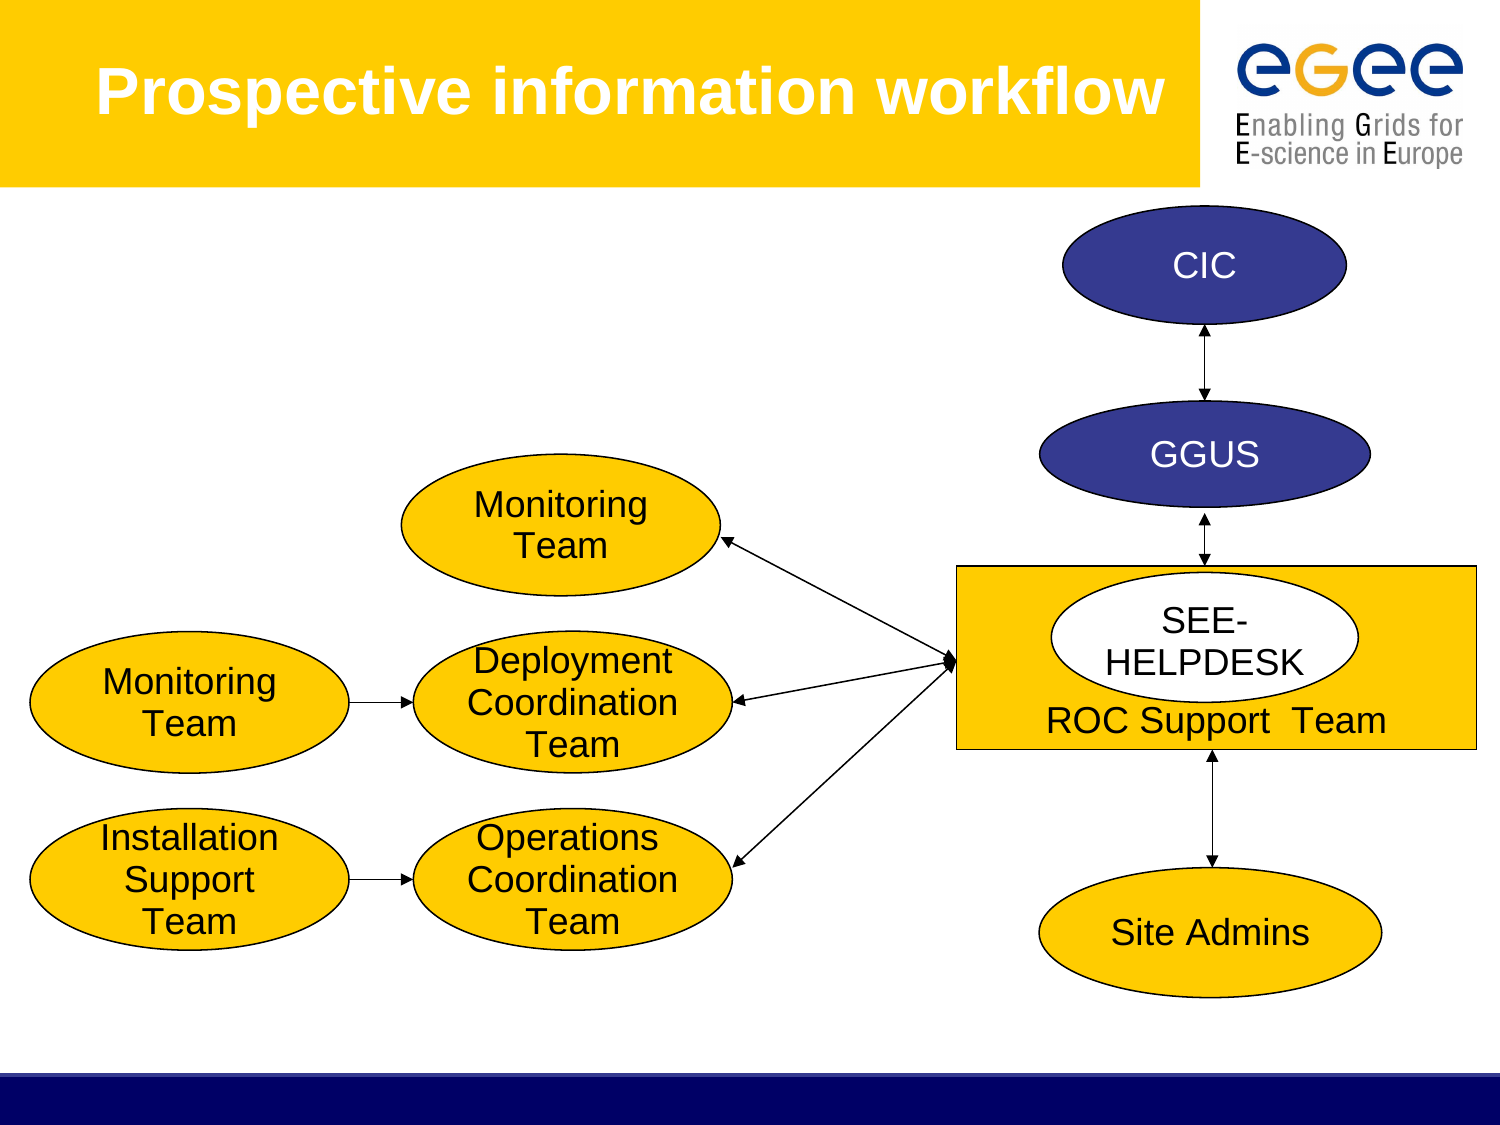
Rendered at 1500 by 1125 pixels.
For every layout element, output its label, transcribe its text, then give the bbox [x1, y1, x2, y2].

text_box [30, 808, 350, 930]
text_box GGUS [1088, 416, 1322, 492]
text_box [1062, 205, 1347, 325]
text_box Installation Support Team [77, 829, 302, 971]
text_box Monitoring Team [448, 475, 674, 575]
text_box [1332, 886, 1382, 979]
text_box [1089, 492, 1321, 508]
text_box ROC Support Team [956, 566, 1477, 750]
text_box SEE-HELPDESK [1096, 591, 1313, 733]
text_box [1097, 572, 1359, 684]
text_box [413, 631, 733, 753]
text_box [30, 631, 349, 753]
picture [1237, 24, 1463, 169]
text_box [1089, 400, 1321, 416]
text_box [1039, 416, 1088, 492]
text_box Site Admins [1089, 886, 1332, 979]
text_box Operations Coordination Team [460, 878, 686, 1013]
text_box [401, 454, 721, 596]
title Prospective information workflow [18, 35, 1182, 148]
text_box Monitoring Team [77, 652, 302, 753]
text_box CIC [1104, 223, 1305, 307]
text_box [1051, 591, 1096, 684]
text_box [1091, 867, 1330, 886]
text_box Deployment Coordination Team [460, 652, 686, 878]
text_box [78, 753, 301, 774]
text_box [686, 829, 733, 930]
text_box [1322, 416, 1371, 492]
text_box [1090, 979, 1331, 998]
text_box [413, 829, 460, 930]
text_box [1039, 886, 1089, 979]
